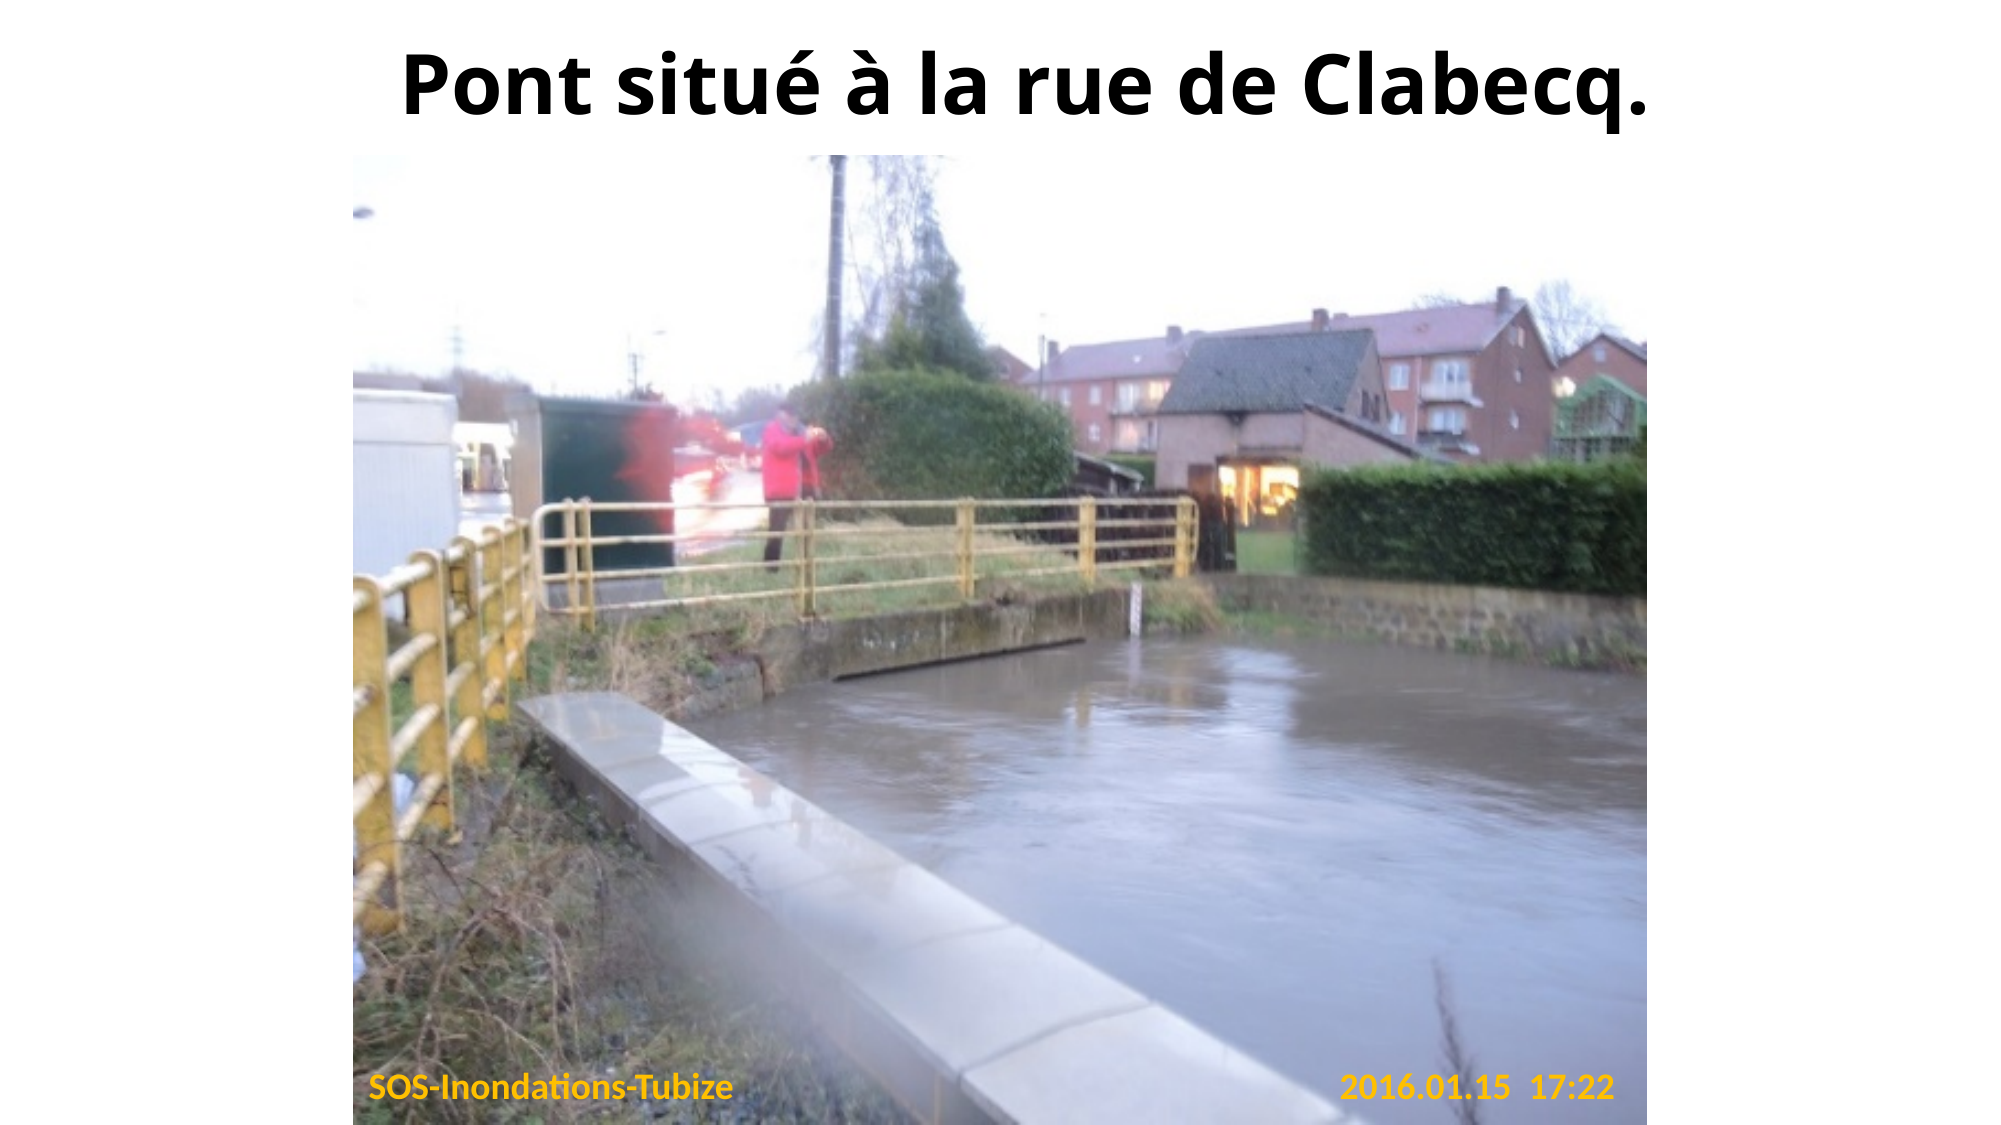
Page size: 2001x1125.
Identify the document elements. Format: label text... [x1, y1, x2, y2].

picture [353, 155, 1647, 1125]
text_box SOS-Inondations-Tubize [353, 1054, 778, 1115]
title Pont situé à la rue de Clabecq. [101, 0, 1906, 176]
text_box 2016.01.15 17:22 [1324, 1054, 1647, 1115]
